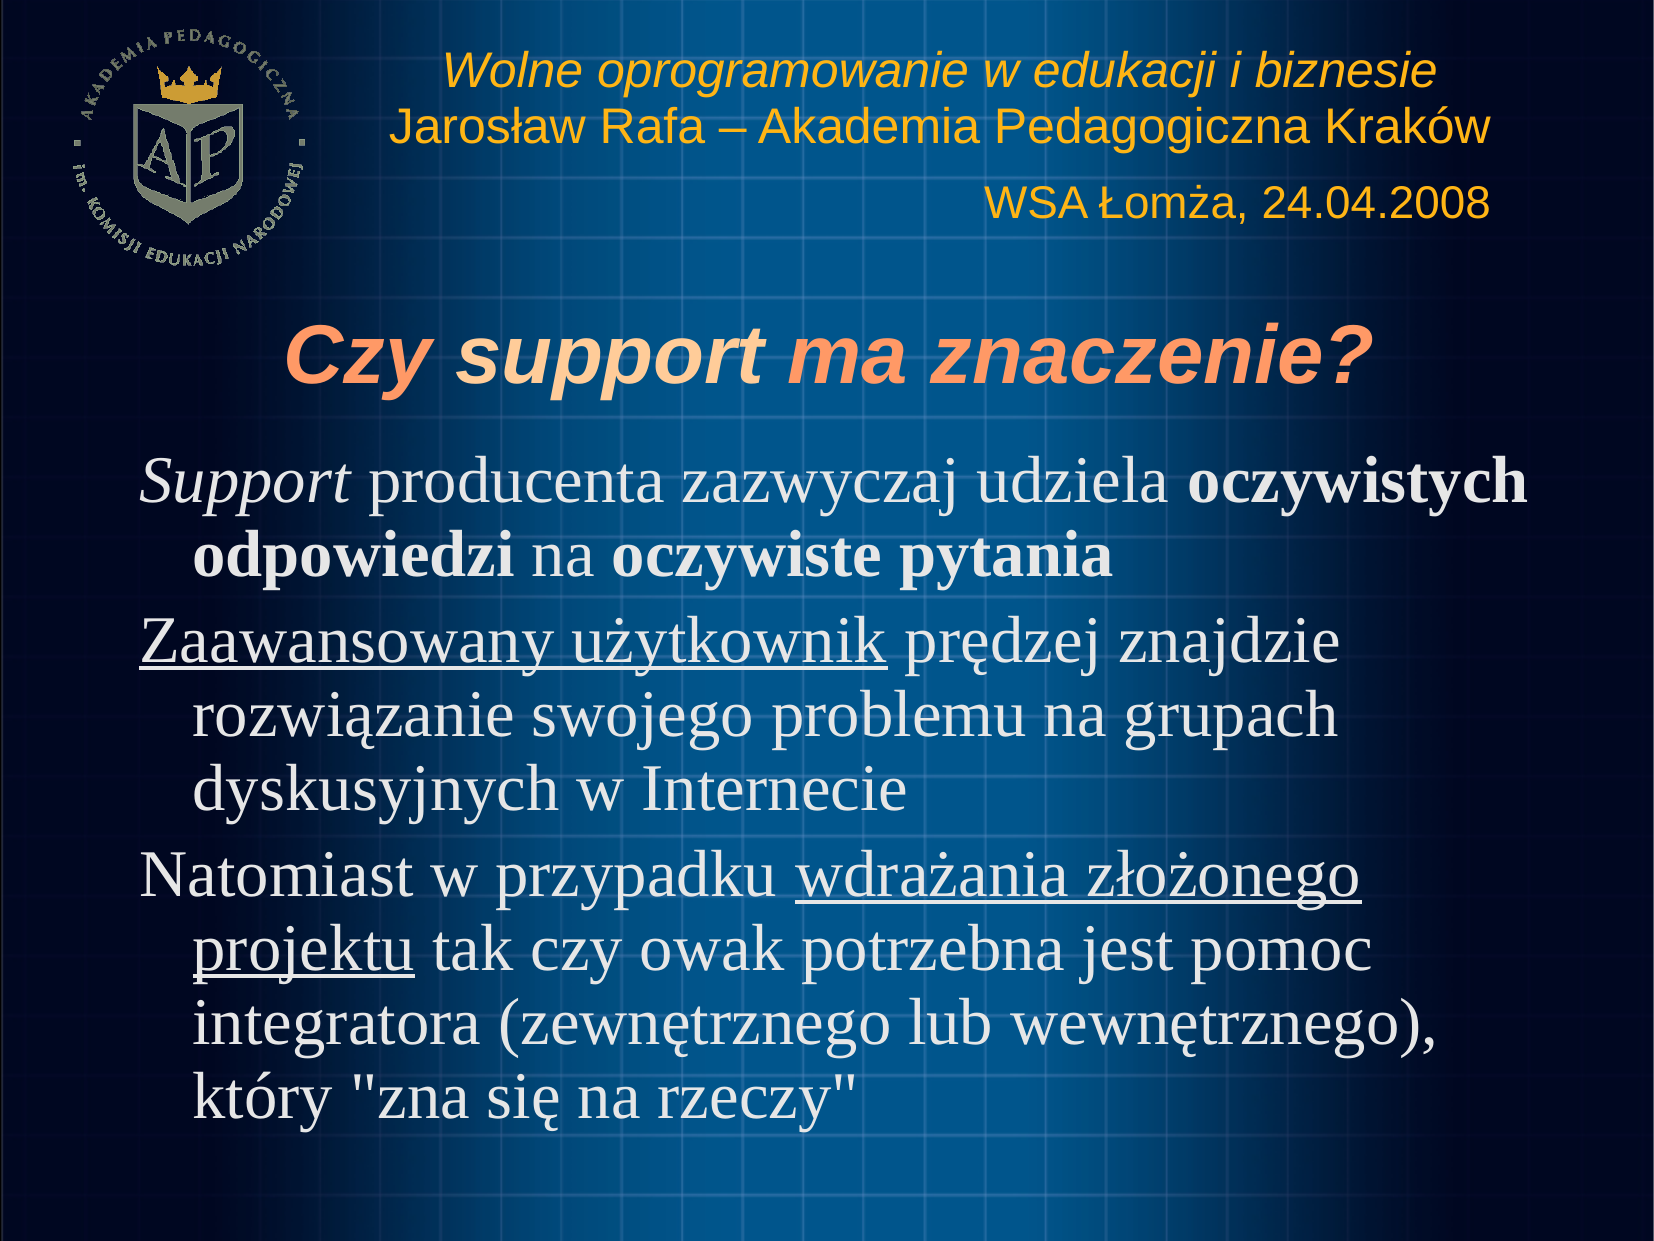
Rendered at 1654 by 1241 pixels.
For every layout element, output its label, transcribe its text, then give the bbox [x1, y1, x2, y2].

title Czy support ma znaczenie? [123, 302, 1536, 407]
list Support producenta zazwyczaj udziela oczywistych odpowiedzi na oczywiste pytania Zaawansowany użytkownik prędzej znajdzie rozwiązanie swojego problemu na grupach dyskusyjnych w Internecie Natomiast w przypadku wdrażania złożonego projektu tak czy owak potrzebna jest pomoc integratora (zewnętrznego lub wewnętrznego), który "zna się na rzeczy" [121, 442, 1561, 1134]
picture [0, 0, 1654, 1241]
